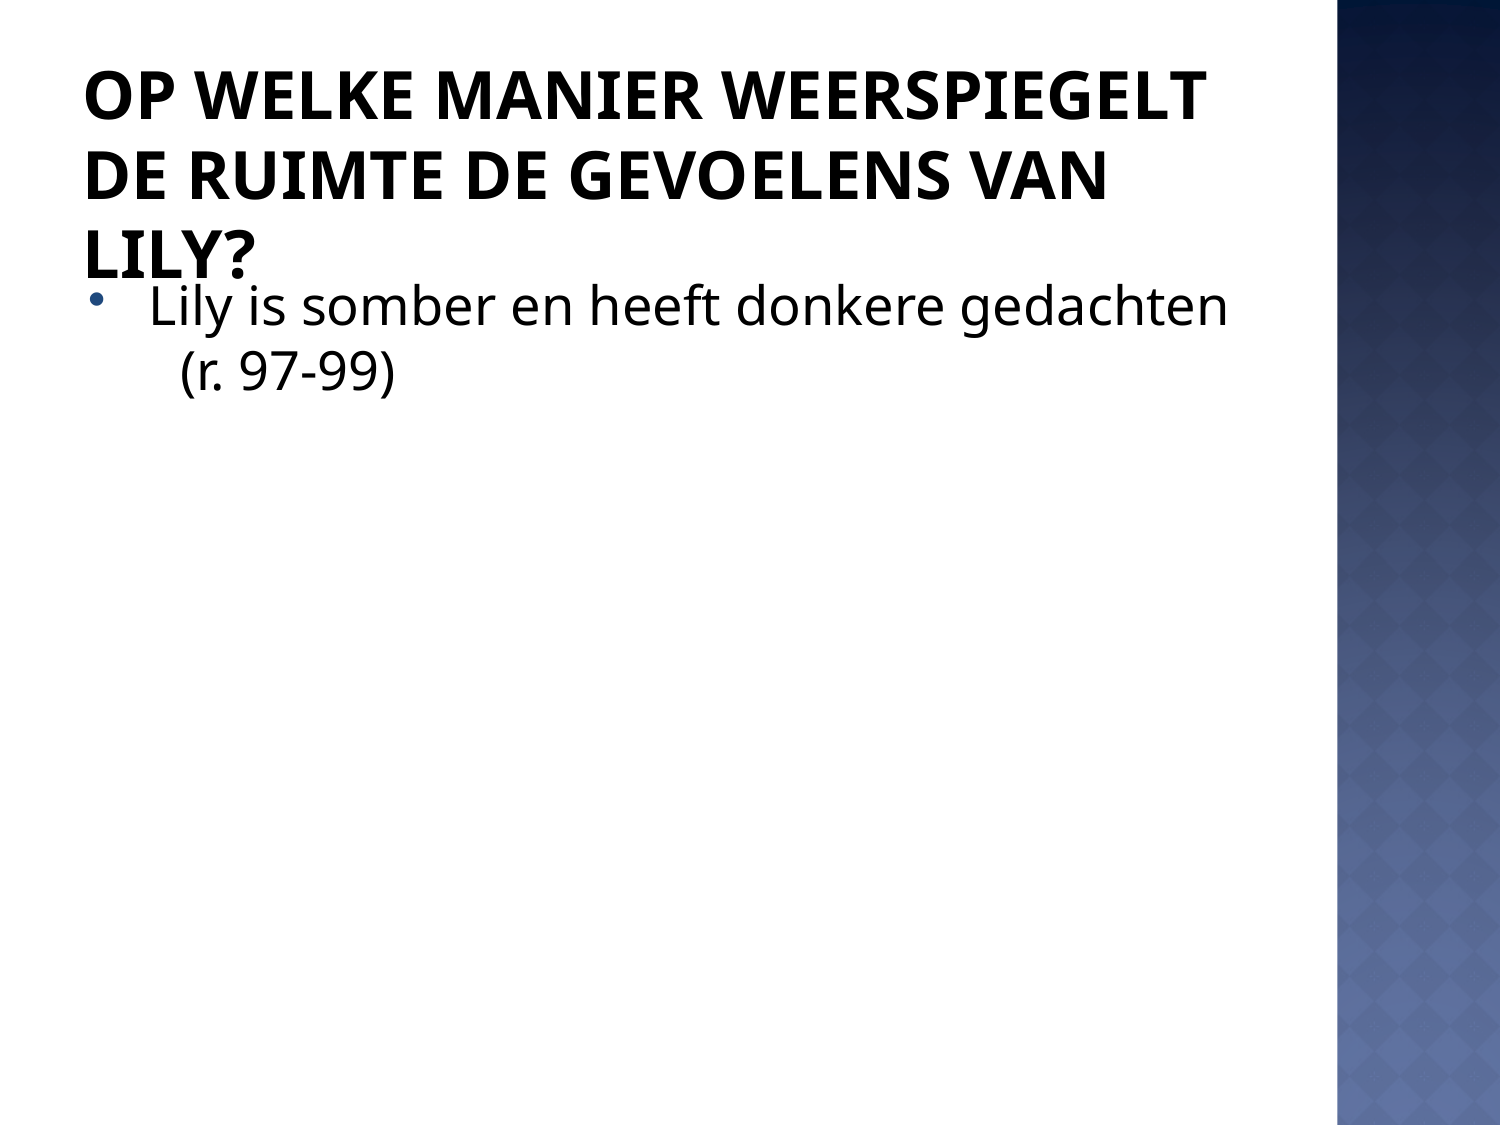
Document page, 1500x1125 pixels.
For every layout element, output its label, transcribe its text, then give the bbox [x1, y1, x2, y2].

list Lily is somber en heeft donkere gedachten (r. 97-99) [75, 264, 1263, 1060]
title Op welke manier weerspiegelt de ruimte de gevoelens van Lily? [75, 52, 1263, 240]
